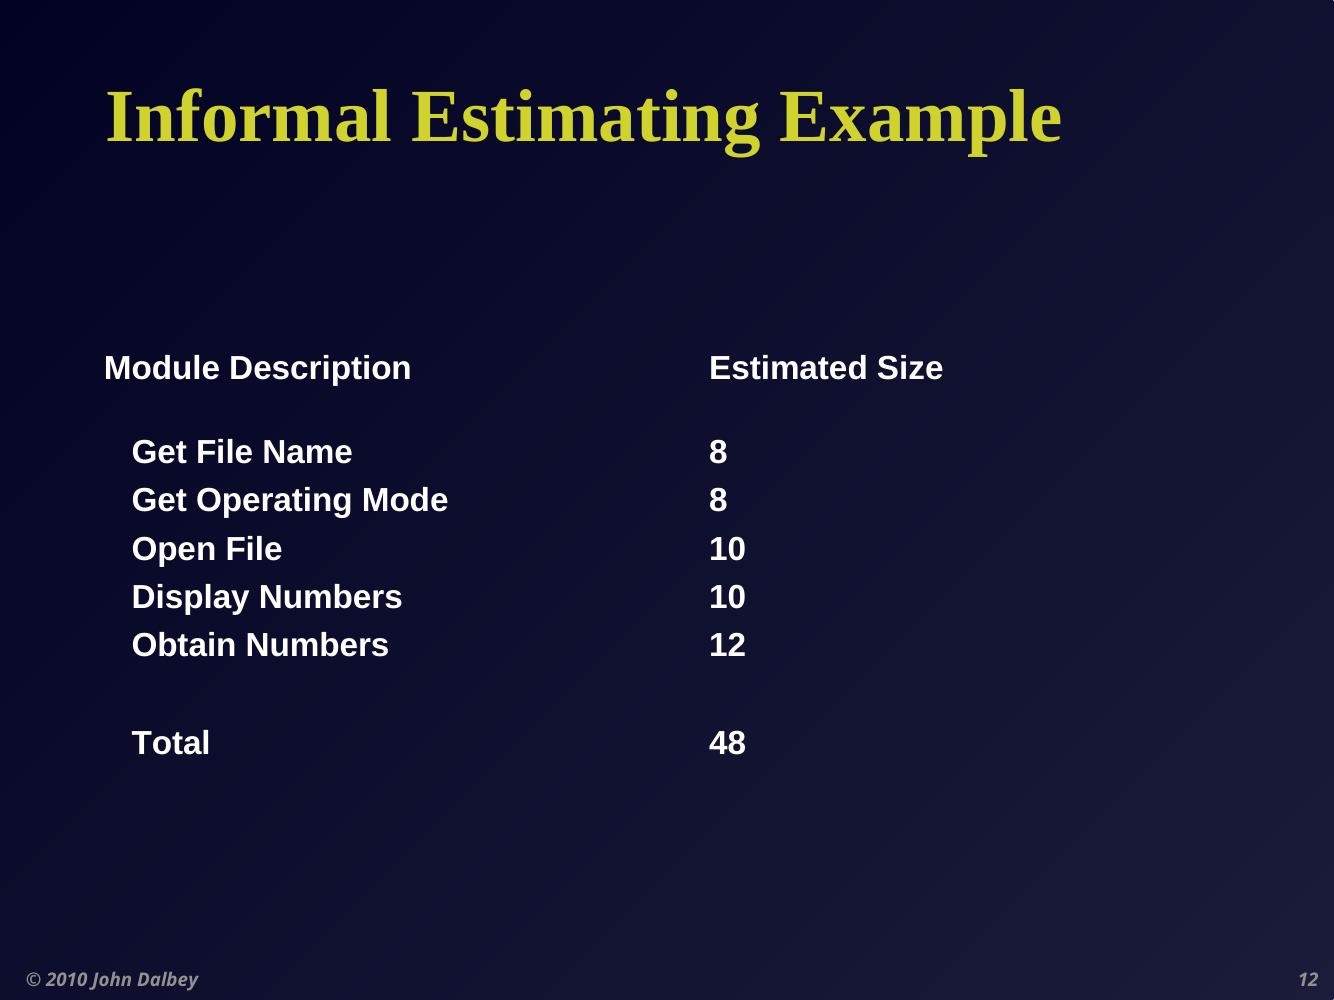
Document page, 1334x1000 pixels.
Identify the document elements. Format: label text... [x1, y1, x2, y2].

list Module Description Estimated Size Get File Name 8 Get Operating Mode 8 Open File 10 Display Numbers 10 Obtain Numbers 12 Total 48 [69, 196, 1270, 951]
title Informal Estimating Example [88, 54, 1288, 180]
